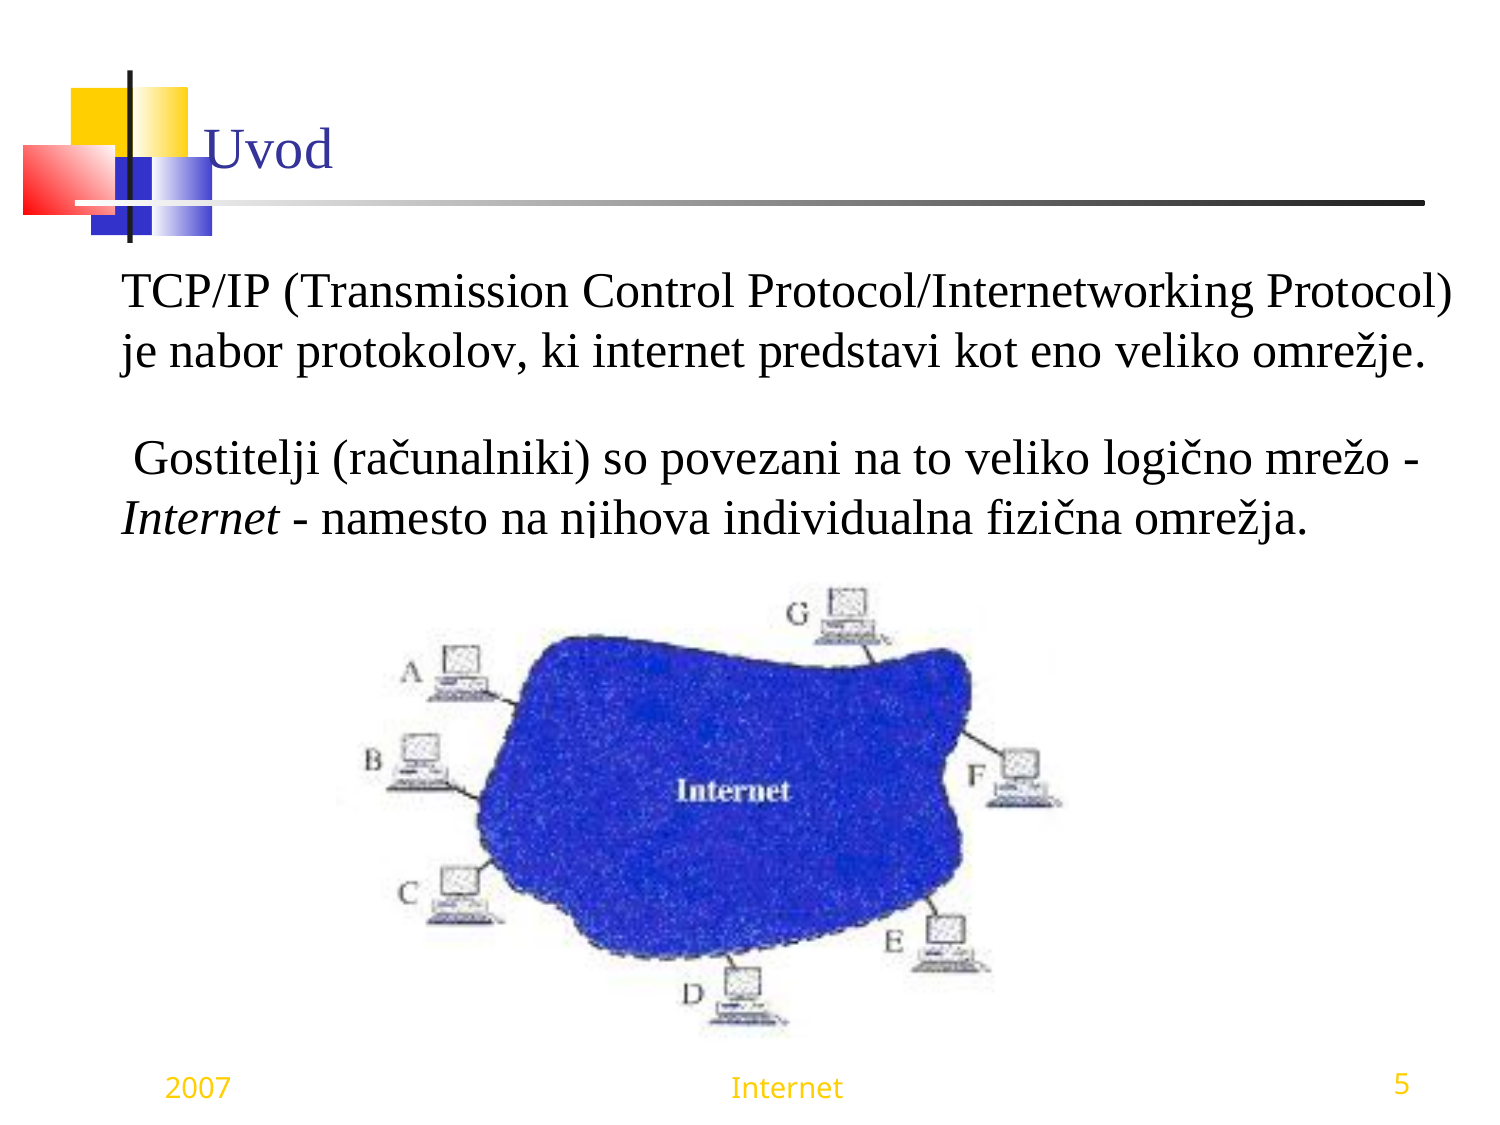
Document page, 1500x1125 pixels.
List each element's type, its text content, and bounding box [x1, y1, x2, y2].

text_box Internet [549, 1053, 1026, 1113]
text_box <number> [1112, 1037, 1426, 1113]
text_box 2007 [150, 1037, 463, 1113]
list TCP/IP (Transmission Control Protocol/Internetworking Protocol) je nabor protokolov, ki internet predstavi kot eno veliko omrežje. Gostitelji (računalniki) so povezani na to veliko logično mrežo -Internet - namesto na njihova individualna fizična omrežja. [50, 249, 1469, 612]
title Uvod [188, 101, 1468, 188]
picture [336, 538, 1069, 1053]
